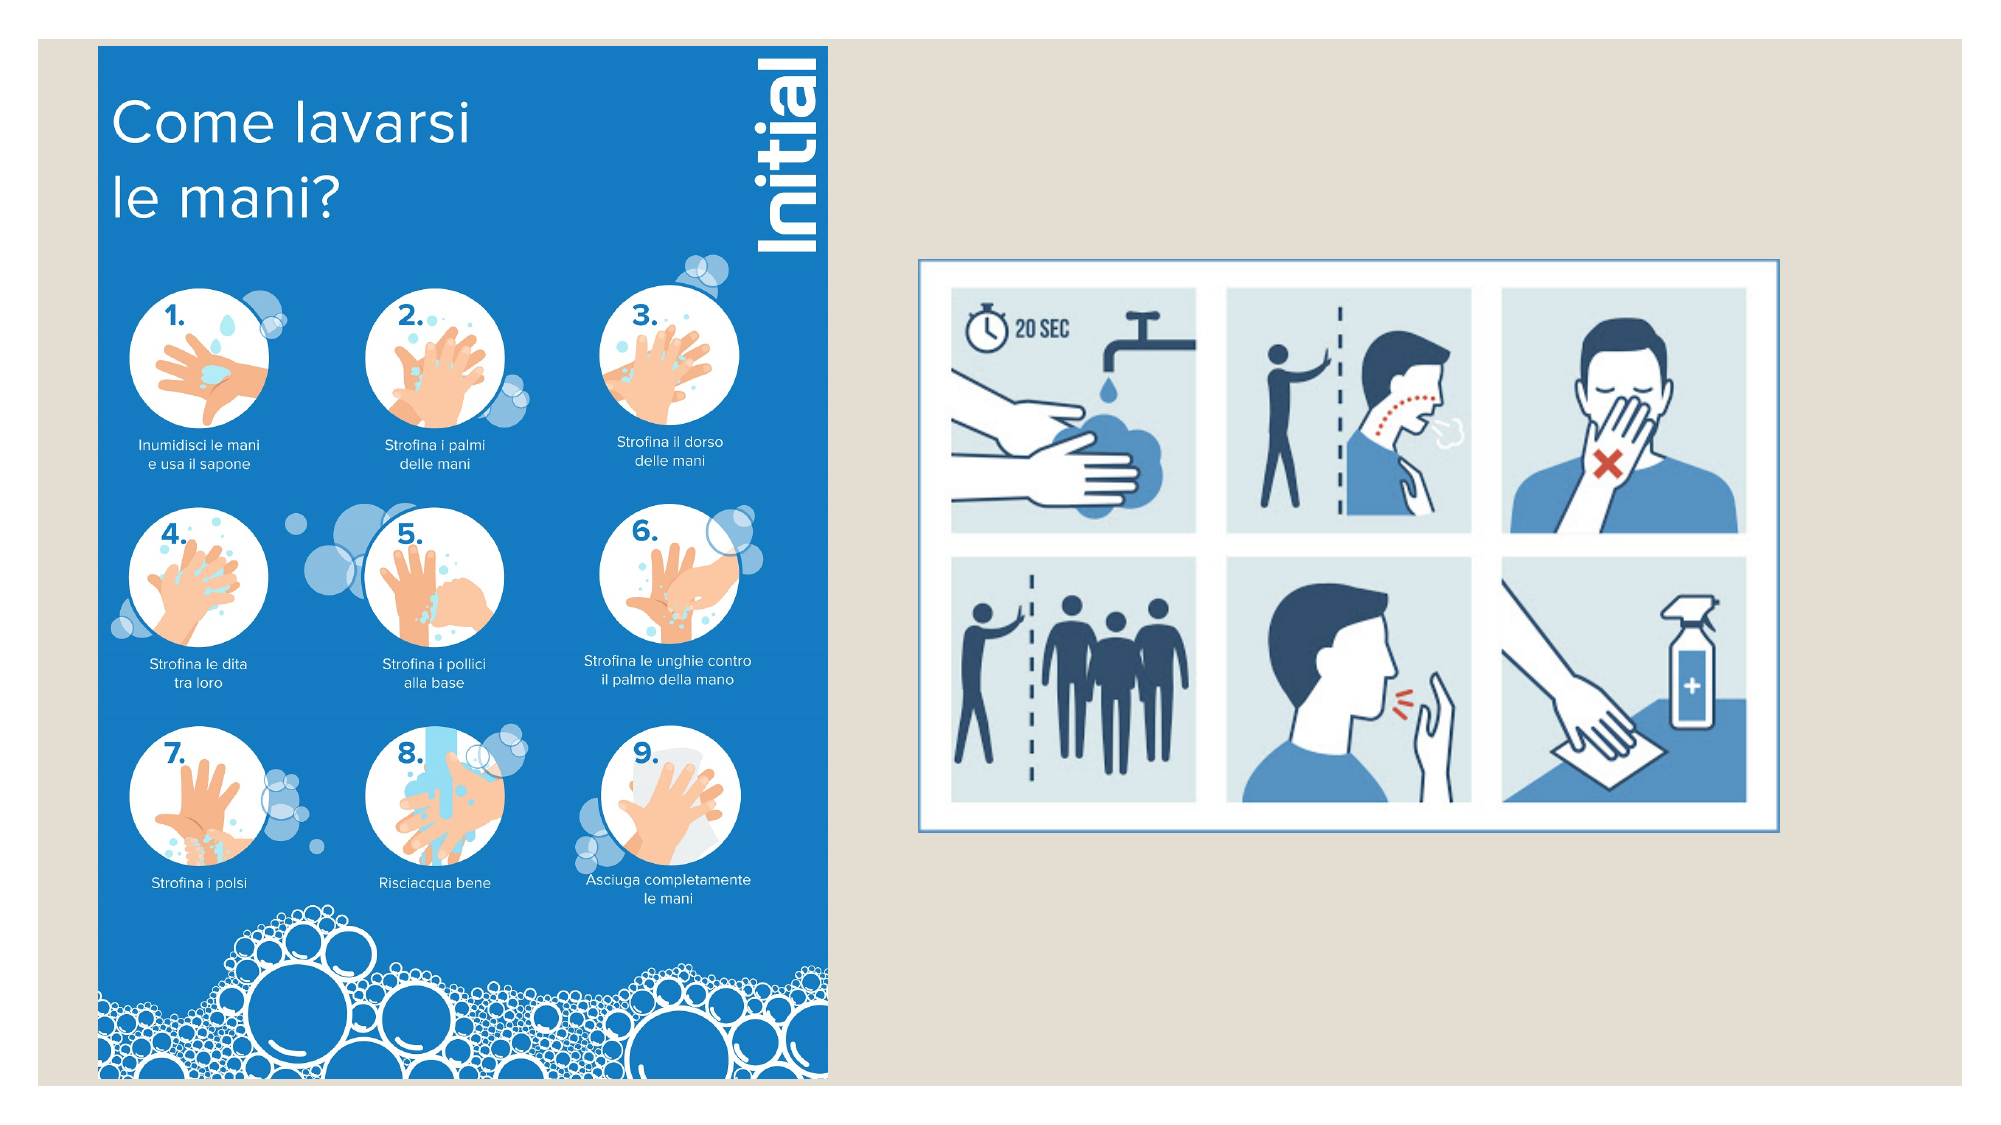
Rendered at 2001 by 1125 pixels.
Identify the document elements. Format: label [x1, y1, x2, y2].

picture [98, 46, 828, 1079]
picture [918, 259, 1780, 833]
